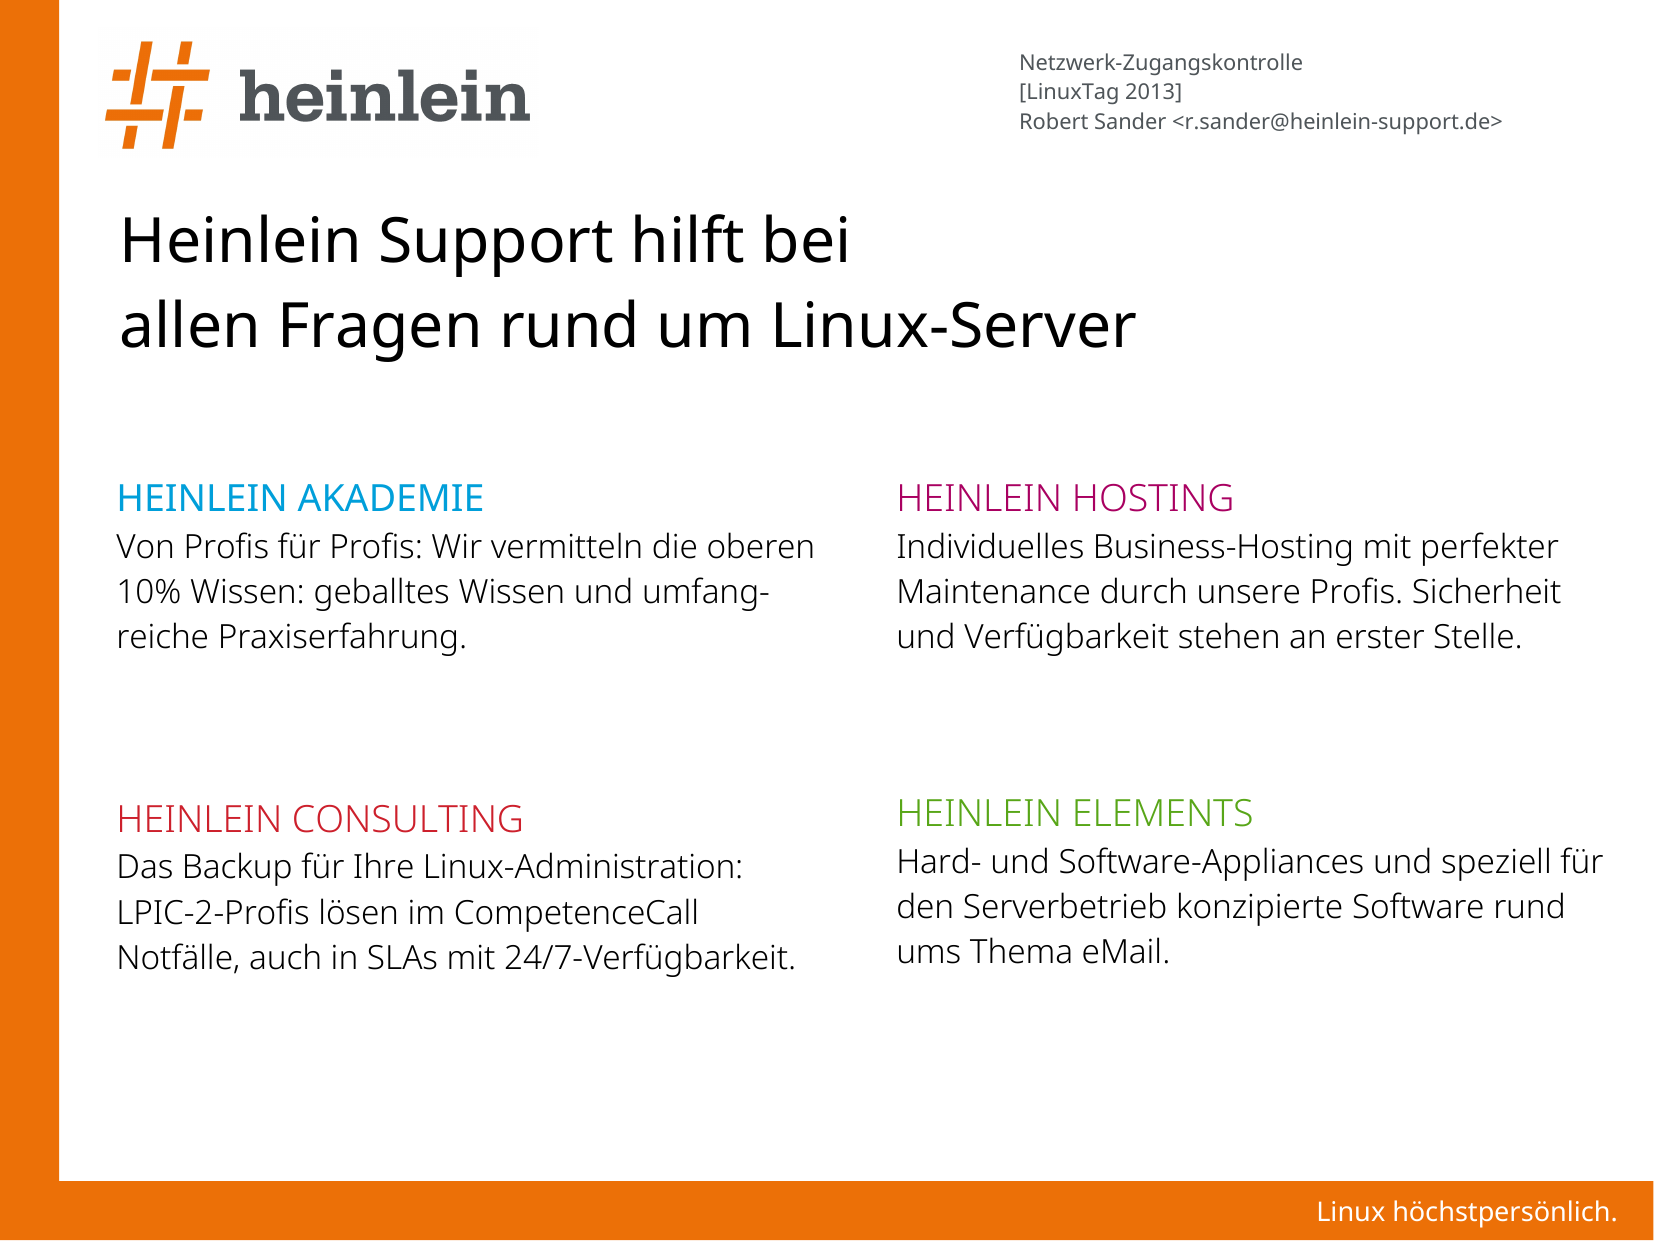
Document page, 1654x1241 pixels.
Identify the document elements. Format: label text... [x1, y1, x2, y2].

title Heinlein Support hilft bei allen Fragen rund um Linux-Server [119, 216, 1538, 367]
list HEINLEIN HOSTING Individuelles Business-Hosting mit perfekter Maintenance durch unsere Profis. Sicherheit und Verfügbarkeit stehen an erster Stelle. HEINLEIN ELEMENTS Hard- und Software-Appliances und speziell für den Serverbetrieb konzipierte Software rund ums Thema eMail. [896, 471, 1605, 1241]
list HEINLEIN AKADEMIE Von Profis für Profis: Wir vermitteln die oberen 10% Wissen: geballtes Wissen und umfang-reiche Praxiserfahrung. HEINLEIN CONSULTING Das Backup für Ihre Linux-Administration: LPIC-2-Profis lösen im CompetenceCall Notfälle, auch in SLAs mit 24/7-Verfügbarkeit. [116, 471, 826, 1146]
picture [98, 27, 539, 158]
